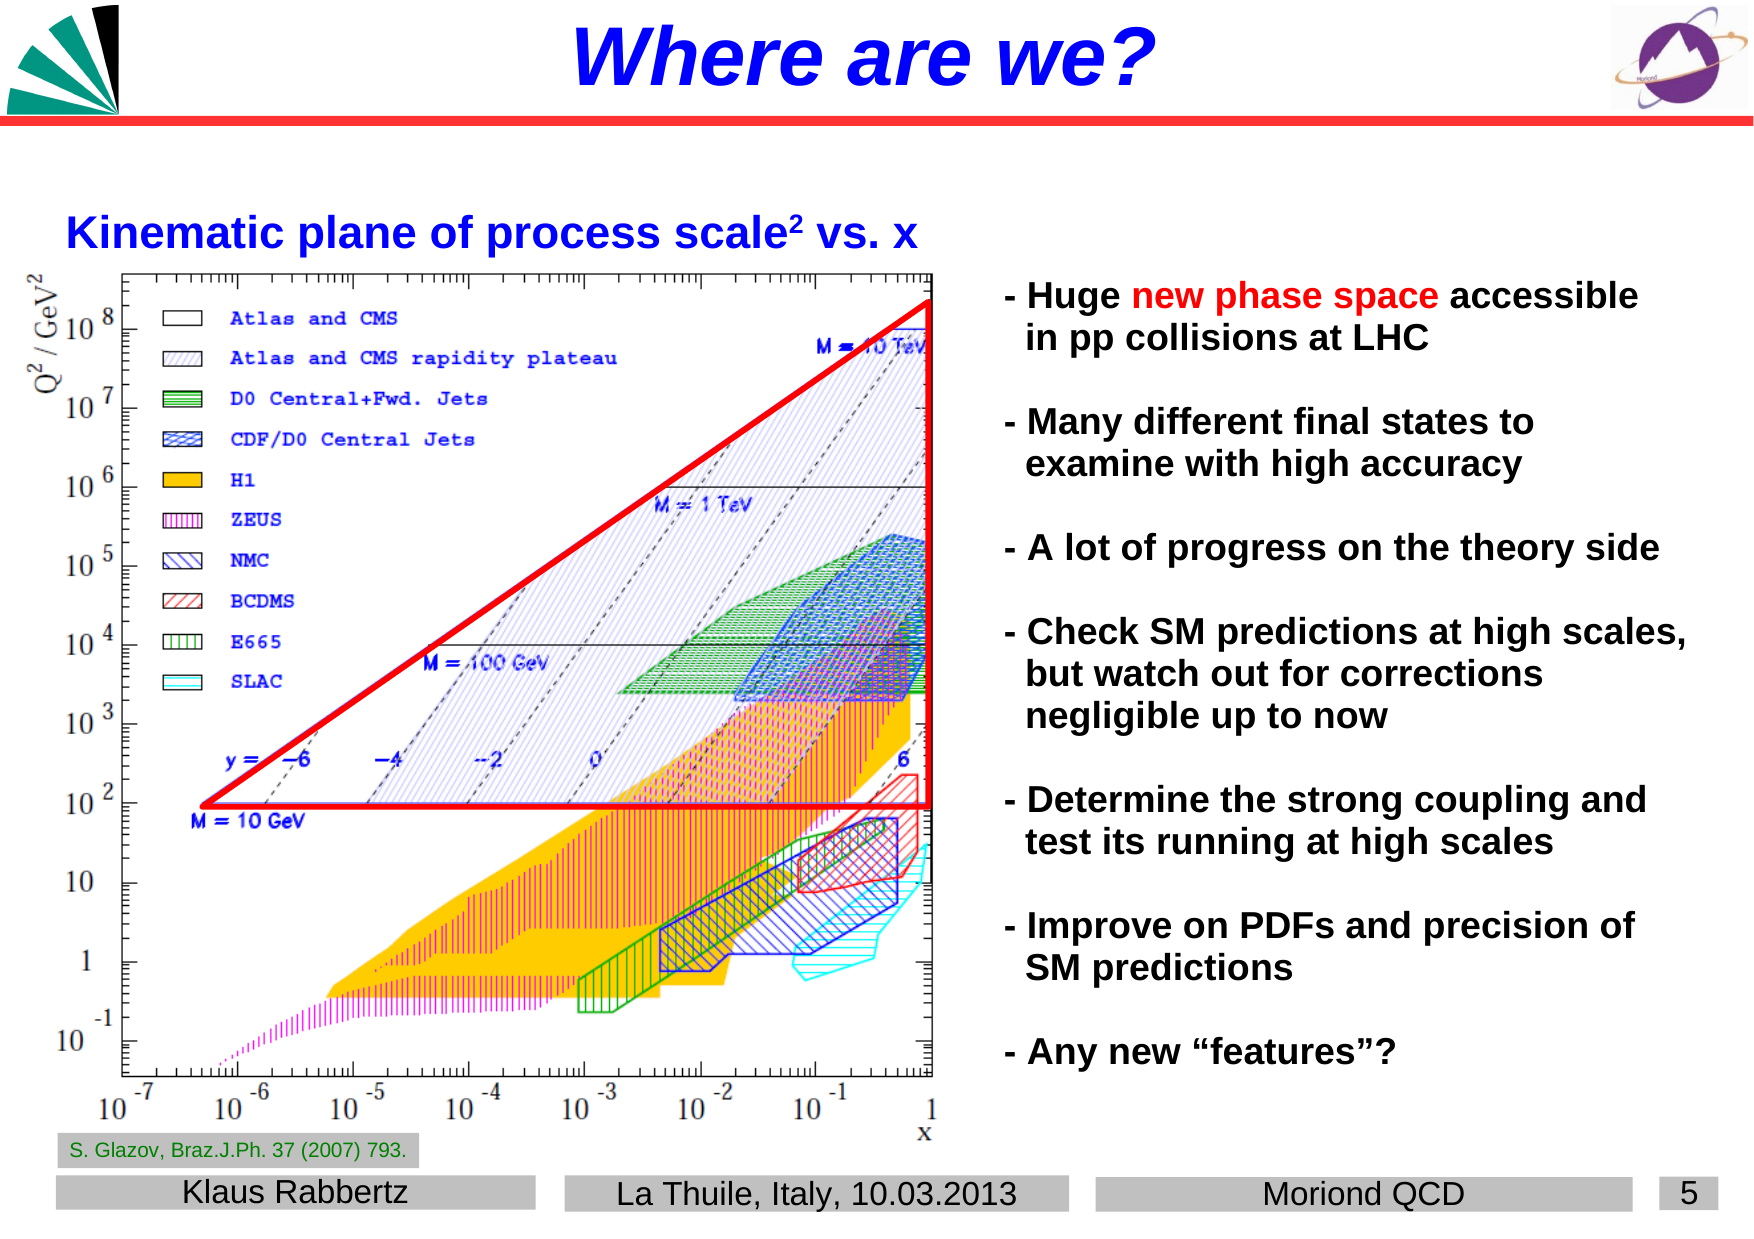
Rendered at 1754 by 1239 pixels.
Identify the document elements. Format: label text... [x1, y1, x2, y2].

text_box - Huge new phase space accessible in pp collisions at LHC - Many different final states to examine with high accuracy - A lot of progress on the theory side - Check SM predictions at high scales, but watch out for corrections negligible up to now - Determine the strong coupling and test its running at high scales - Improve on PDFs and precision of SM predictions - Any new “features”? [992, 268, 1700, 1079]
title Where are we? [123, 0, 1606, 114]
text_box S. Glazov, Braz.J.Ph. 37 (2007) 793. [57, 1132, 418, 1169]
picture [14, 263, 945, 1151]
text_box Kinematic plane of process scale2 vs. x [53, 201, 931, 263]
picture [1611, 5, 1748, 110]
picture [7, 5, 119, 116]
